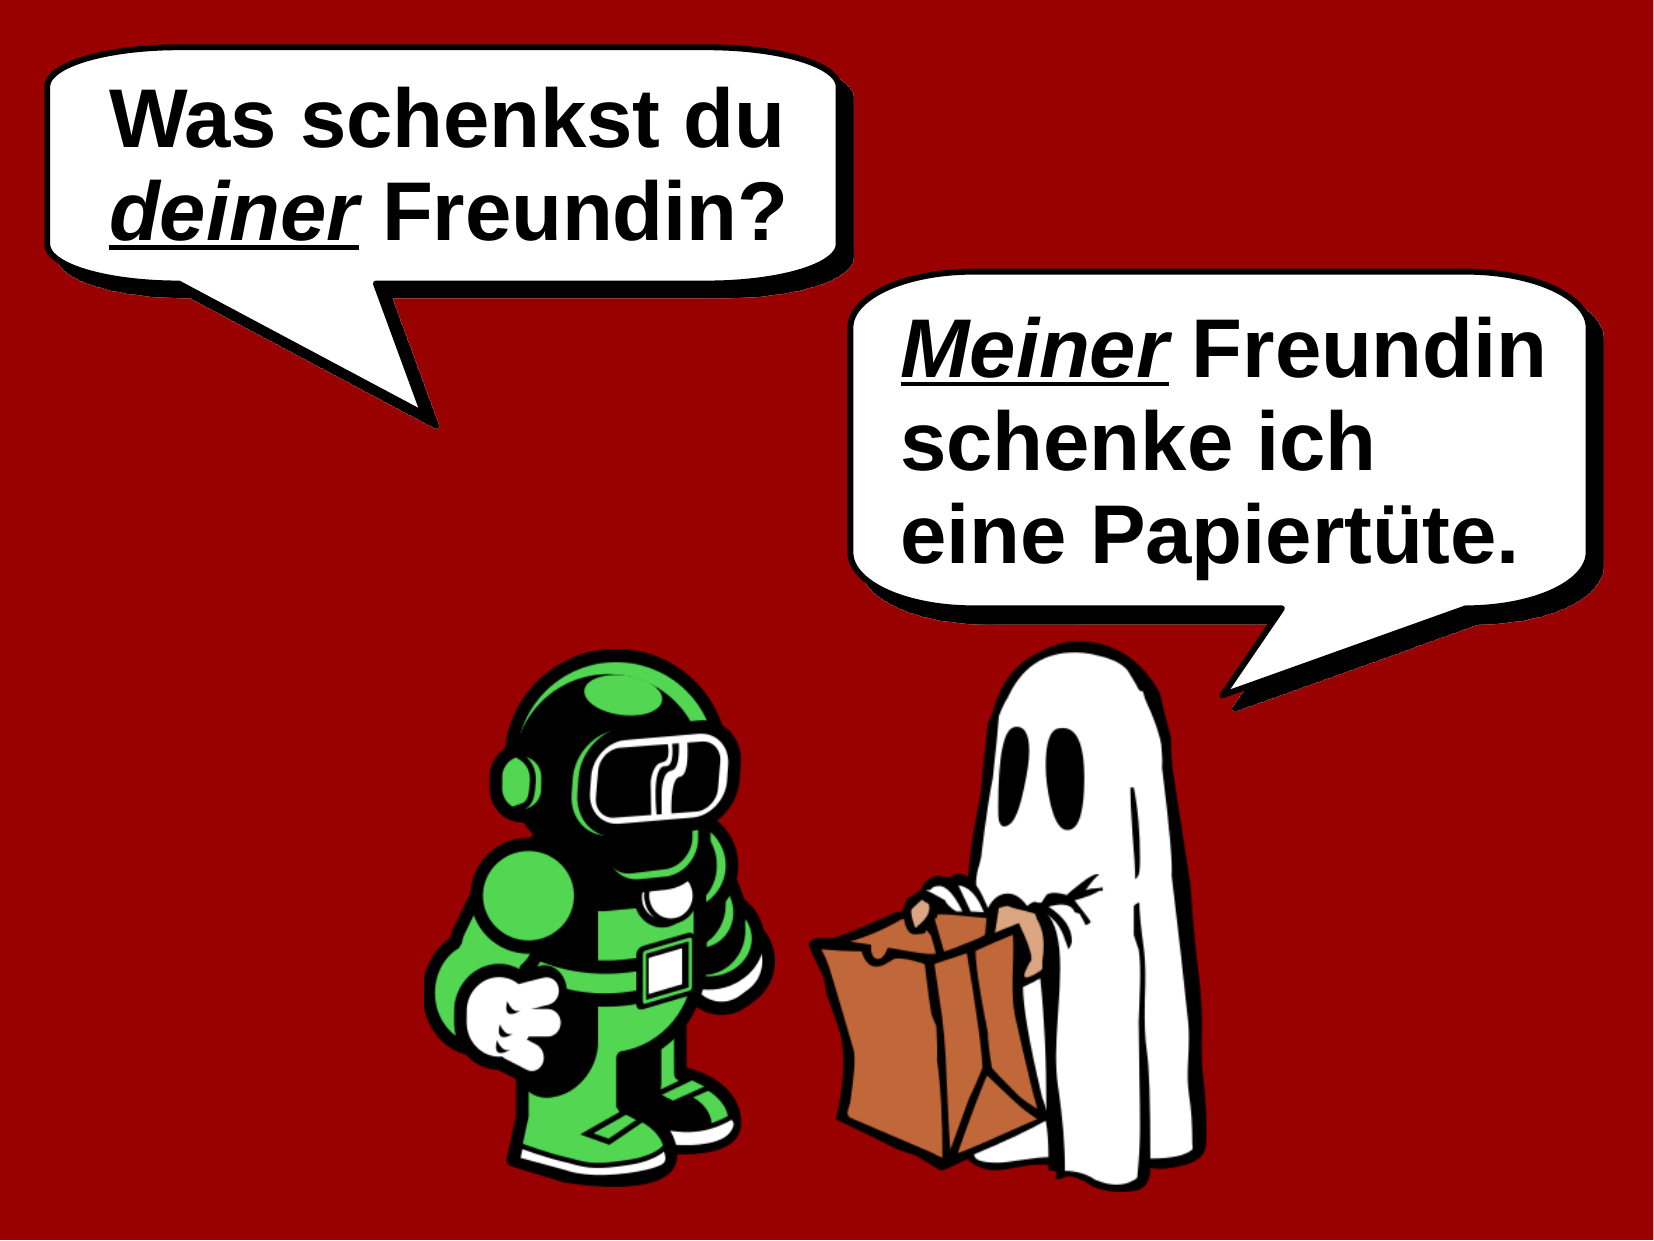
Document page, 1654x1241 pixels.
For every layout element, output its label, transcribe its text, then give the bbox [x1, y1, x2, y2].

text_box Was schenkst du deiner Freundin? [94, 64, 839, 267]
picture [804, 637, 1211, 1199]
text_box Meiner Freundin schenke ich eine Papiertüte. [885, 294, 1607, 590]
text_box [47, 47, 815, 415]
picture [424, 649, 775, 1187]
text_box [850, 271, 1564, 696]
